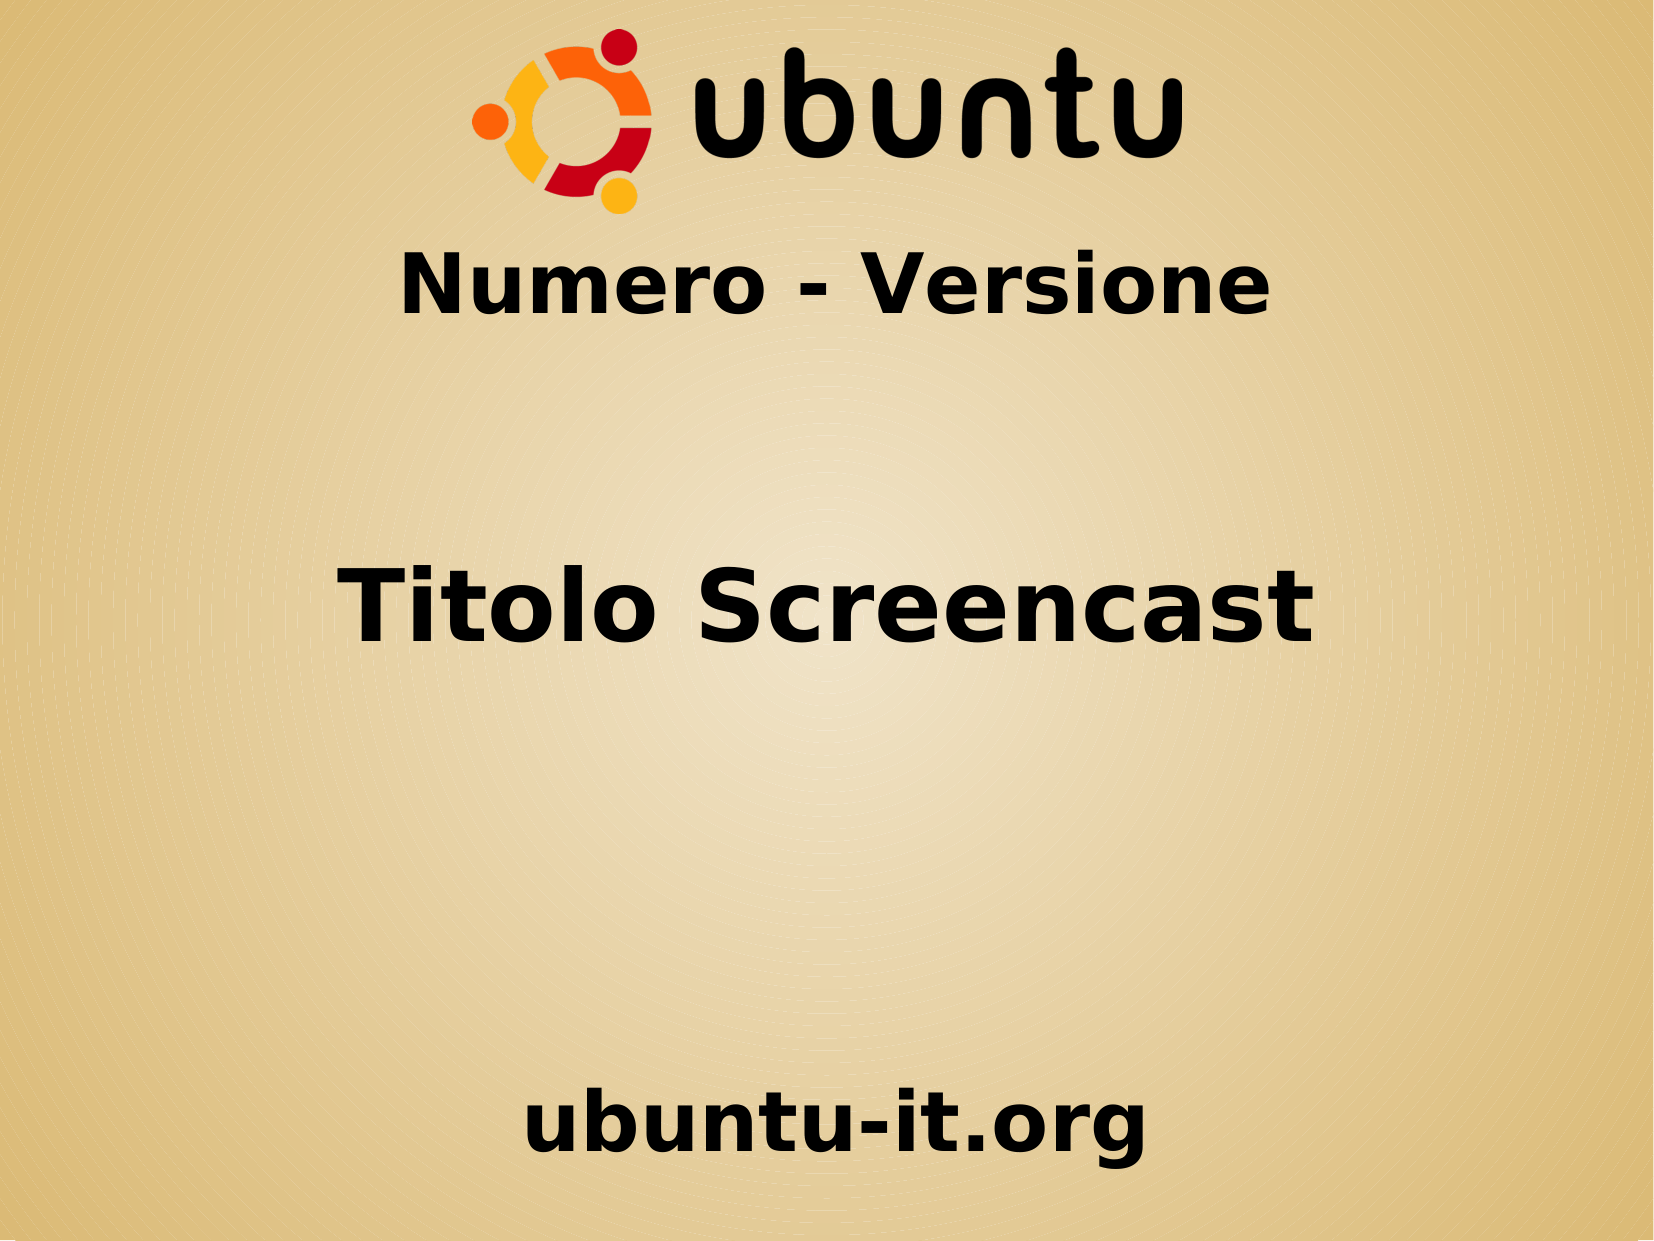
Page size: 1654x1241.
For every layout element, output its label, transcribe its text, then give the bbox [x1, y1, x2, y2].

list ubuntu-it.org [88, 1073, 1565, 1171]
list Numero - Versione [88, 236, 1565, 334]
title Titolo Screencast [29, 445, 1625, 768]
picture [472, 29, 1182, 214]
